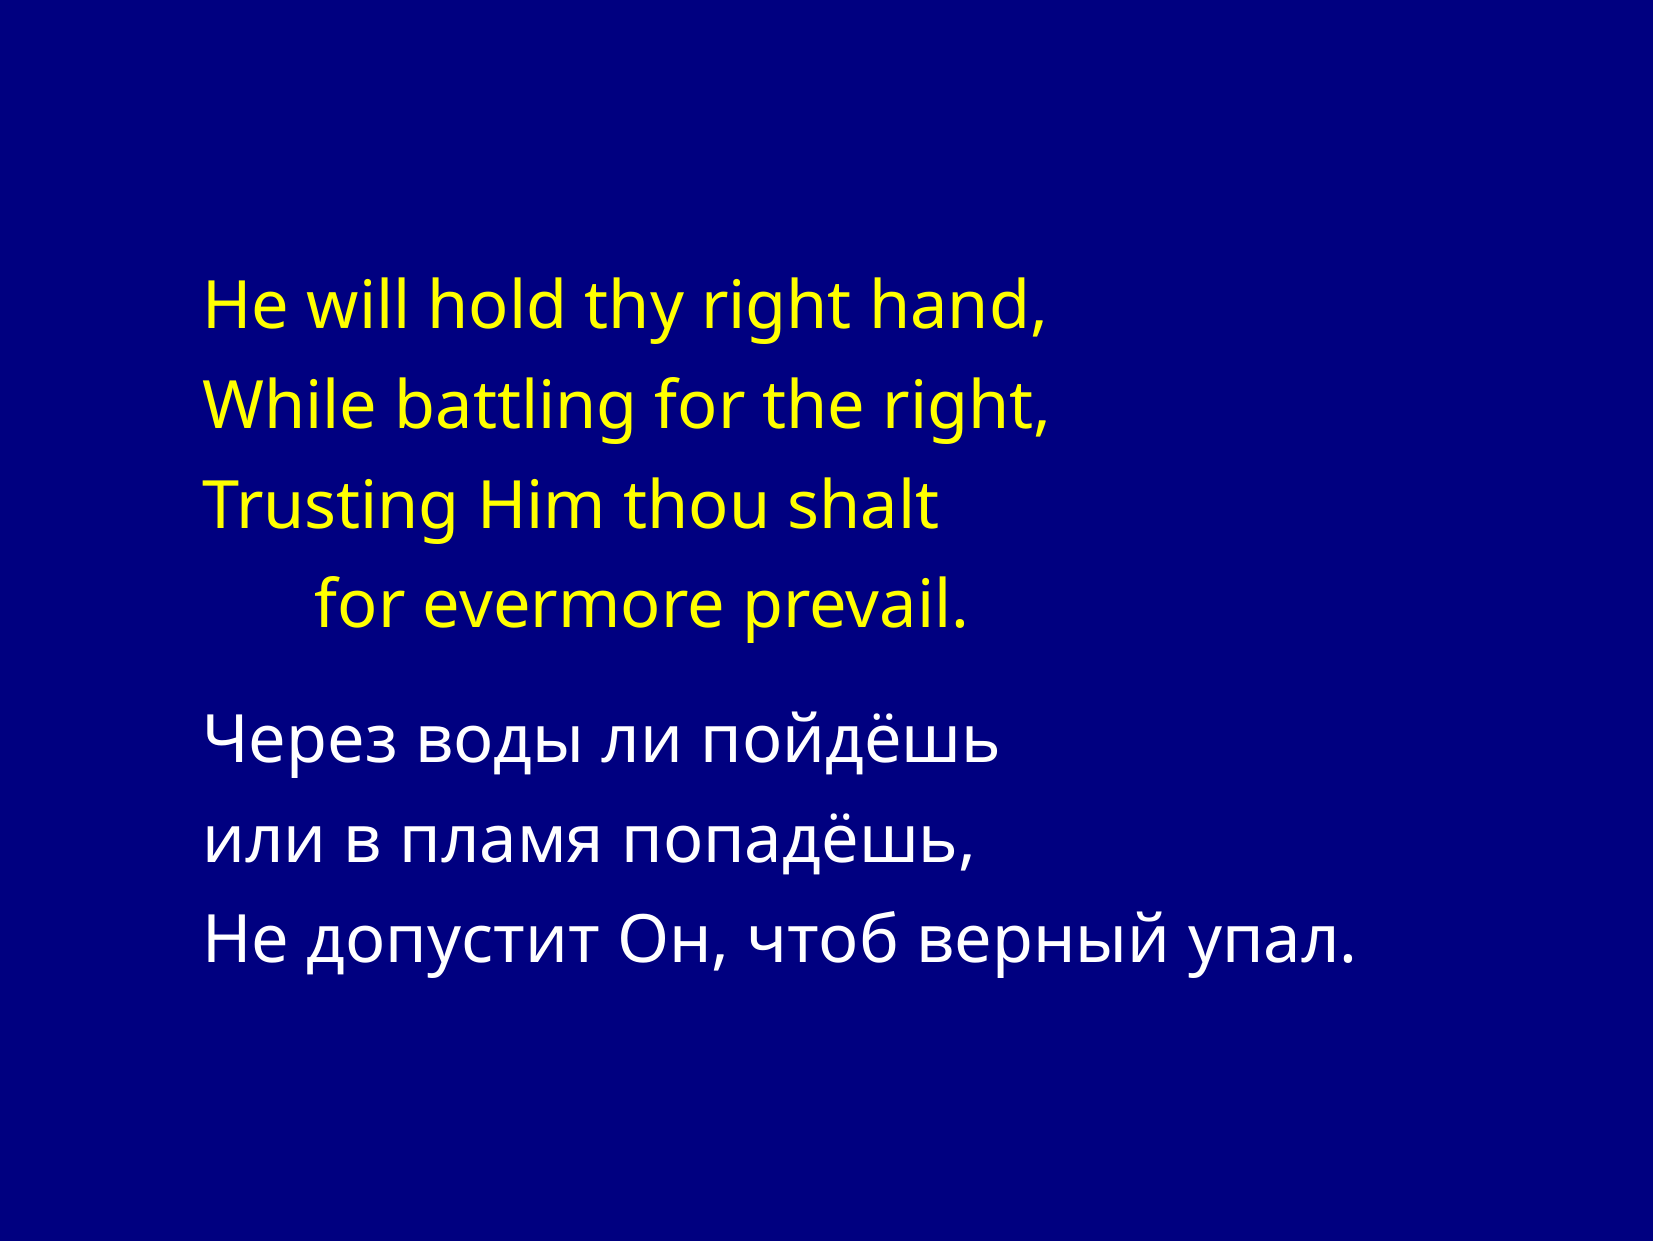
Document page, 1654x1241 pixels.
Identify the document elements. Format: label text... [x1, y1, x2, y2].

text_box Через воды ли пойдёшь или в пламя попадёшь, Не допустит Он, чтоб верный упал. [75, 675, 1576, 1163]
text_box He will hold thy right hand, While battling for the right, Trusting Him thou shalt for evermore prevail. [75, 150, 1576, 638]
